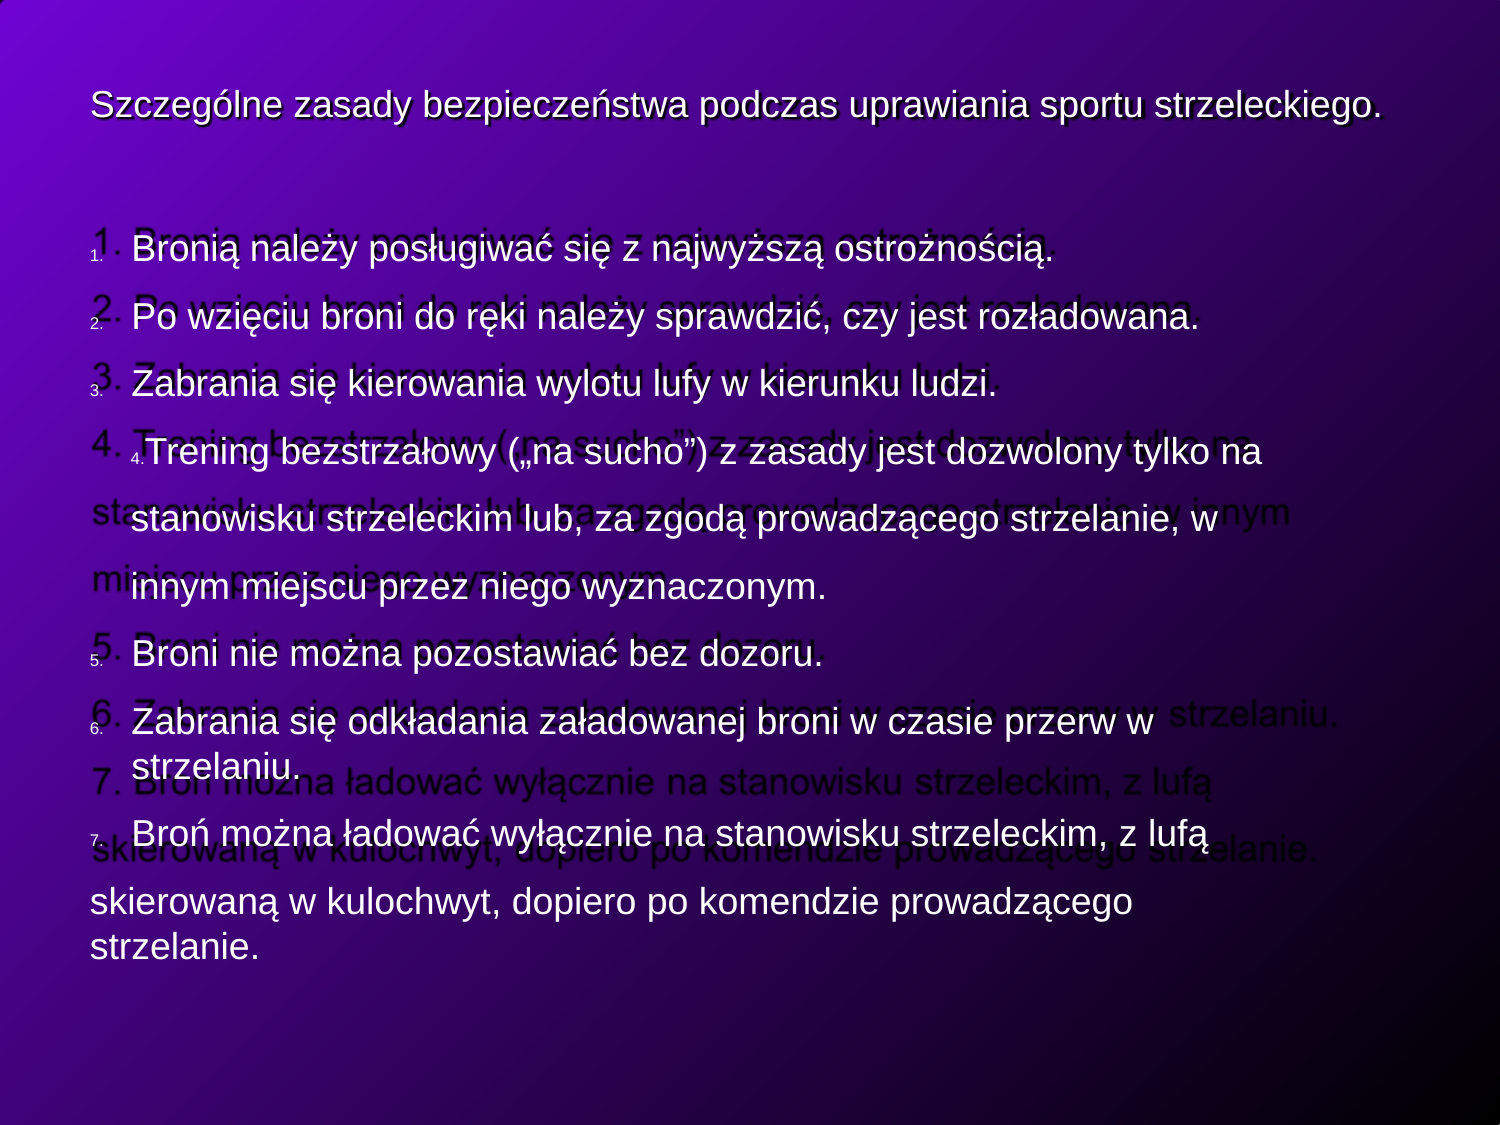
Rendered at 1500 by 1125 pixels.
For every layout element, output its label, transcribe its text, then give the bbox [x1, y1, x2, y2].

picture [0, 0, 1500, 1125]
text_box Szczególne zasady bezpieczeństwa podczas uprawiania sportu strzeleckiego. Bronią należy posługiwać się z najwyższą ostrożnością. Po wzięciu broni do ręki należy sprawdzić, czy jest rozładowana. Zabrania się kierowania wylotu lufy w kierunku ludzi. Trening bezstrzałowy („na sucho”) z zasady jest dozwolony tylko na stanowisku strzeleckim lub, za zgodą prowadzącego strzelanie, w innym miejscu przez niego wyznaczonym. Broni nie można pozostawiać bez dozoru. Zabrania się odkładania załadowanej broni w czasie przerw w strzelaniu. Broń można ładować wyłącznie na stanowisku strzeleckim, z lufą skierowaną w kulochwyt, dopiero po komendzie prowadzącego strzelanie. [87, 77, 1388, 967]
